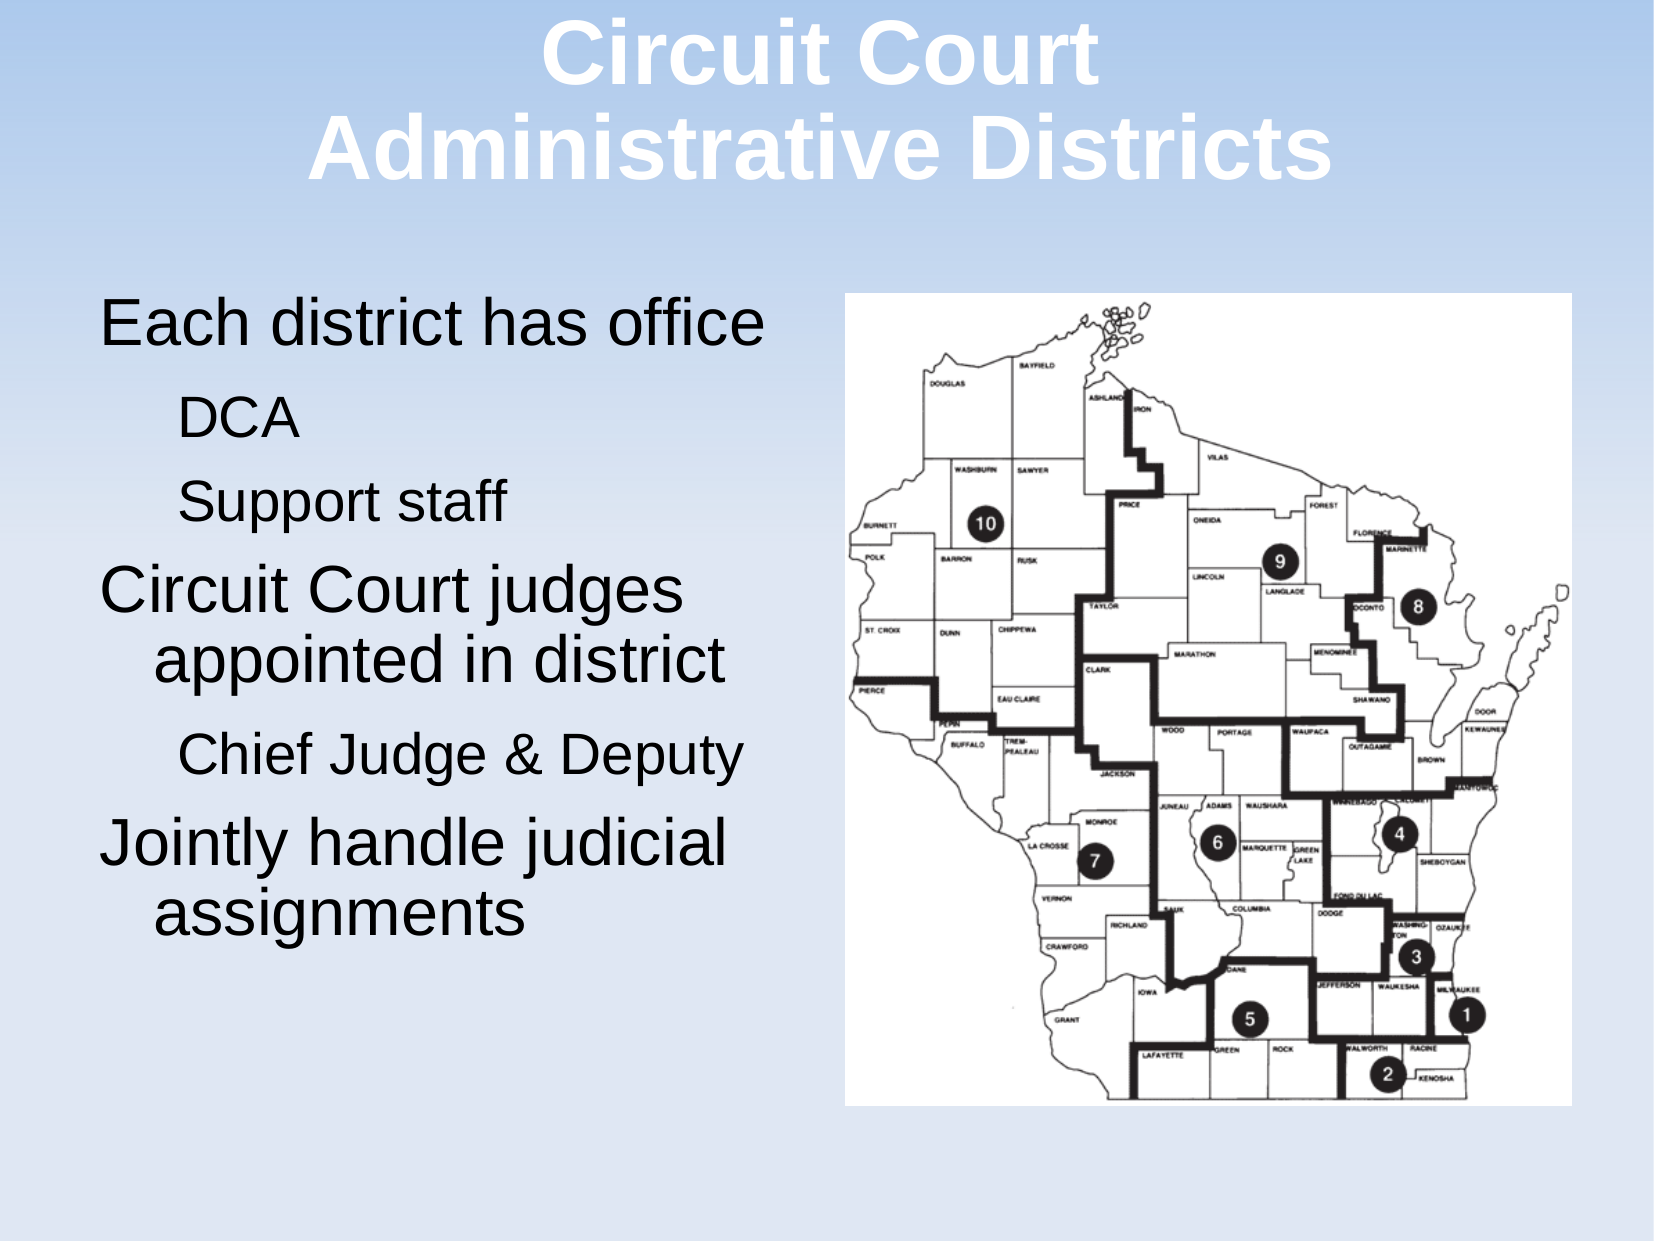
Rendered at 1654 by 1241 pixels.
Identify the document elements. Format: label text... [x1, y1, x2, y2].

list Each district has office DCA Support staff Circuit Court judges appointed in district Chief Judge & Deputy Jointly handle judicial assignments [82, 290, 809, 1094]
picture [0, 0, 1654, 1241]
title Circuit Court Administrative Districts [76, 0, 1565, 208]
